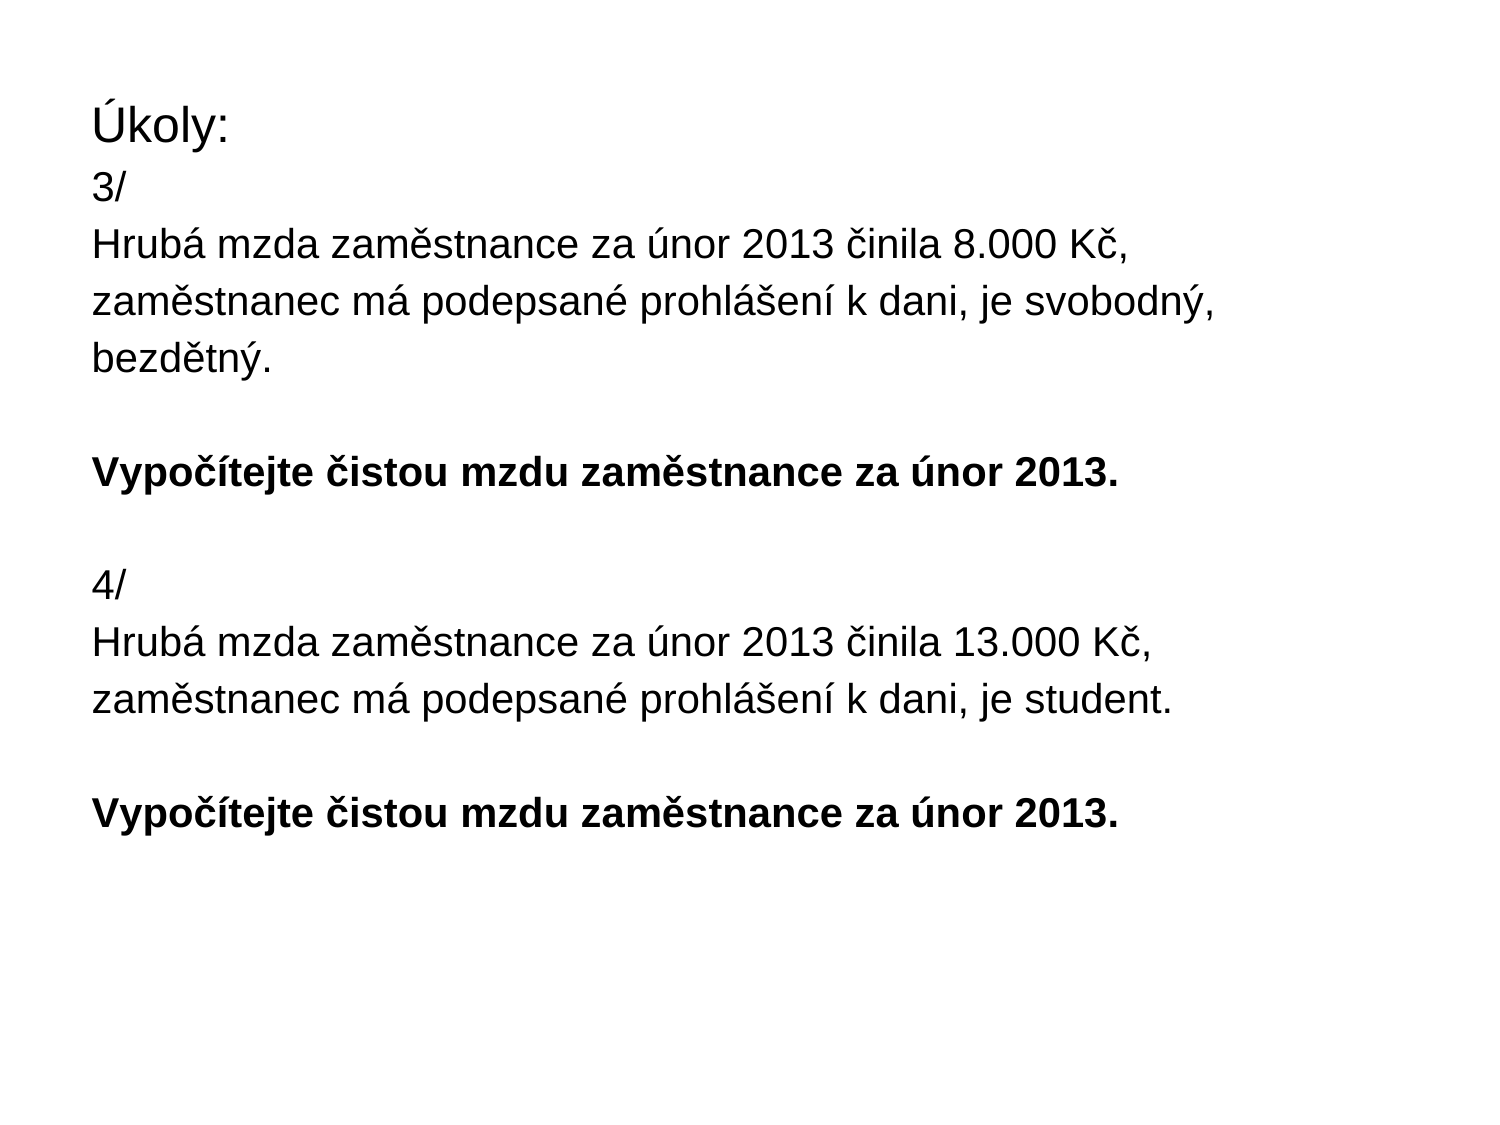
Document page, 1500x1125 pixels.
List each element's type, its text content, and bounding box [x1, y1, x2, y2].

list Úkoly: 3/ Hrubá mzda zaměstnance za únor 2013 činila 8.000 Kč, zaměstnanec má podepsané prohlášení k dani, je svobodný, bezdětný. Vypočítejte čistou mzdu zaměstnance za únor 2013. 4/ Hrubá mzda zaměstnance za únor 2013 činila 13.000 Kč, zaměstnanec má podepsané prohlášení k dani, je student. Vypočítejte čistou mzdu zaměstnance za únor 2013. [76, 90, 1424, 1022]
